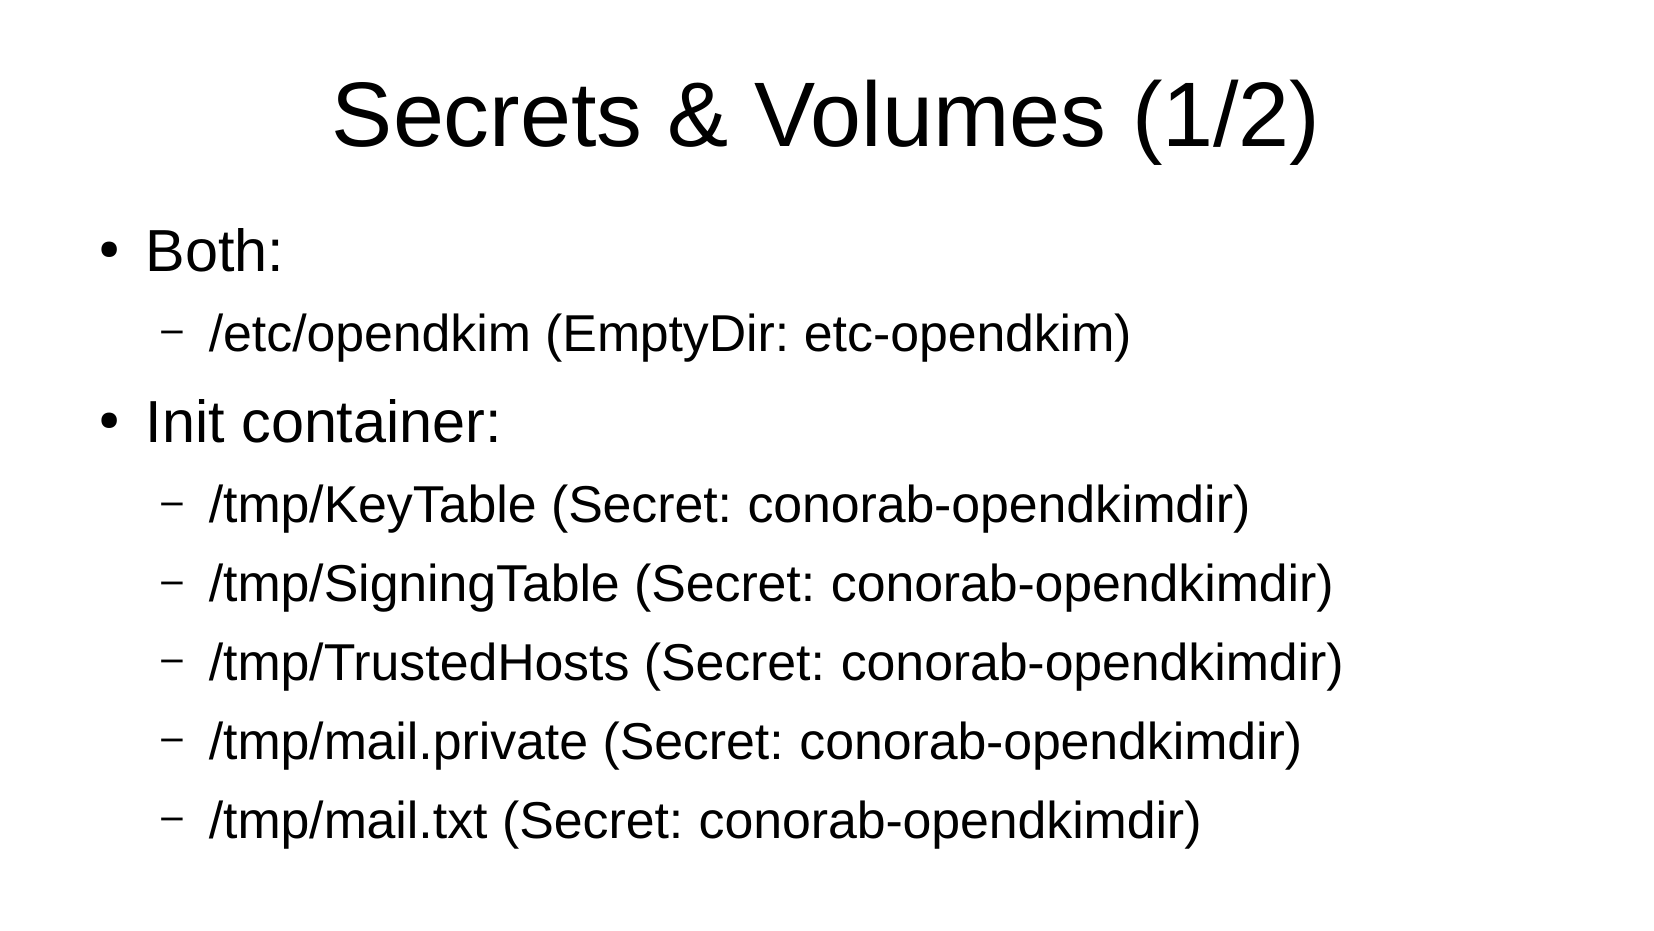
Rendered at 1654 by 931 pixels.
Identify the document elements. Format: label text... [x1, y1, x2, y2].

list Both: /etc/opendkim (EmptyDir: etc-opendkim) Init container: /tmp/KeyTable (Secret: conorab-opendkimdir) /tmp/SigningTable (Secret: conorab-opendkimdir) /tmp/TrustedHosts (Secret: conorab-opendkimdir) /tmp/mail.private (Secret: conorab-opendkimdir) /tmp/mail.txt (Secret: conorab-opendkimdir) [82, 217, 1571, 857]
title Secrets & Volumes (1/2) [82, 37, 1571, 193]
